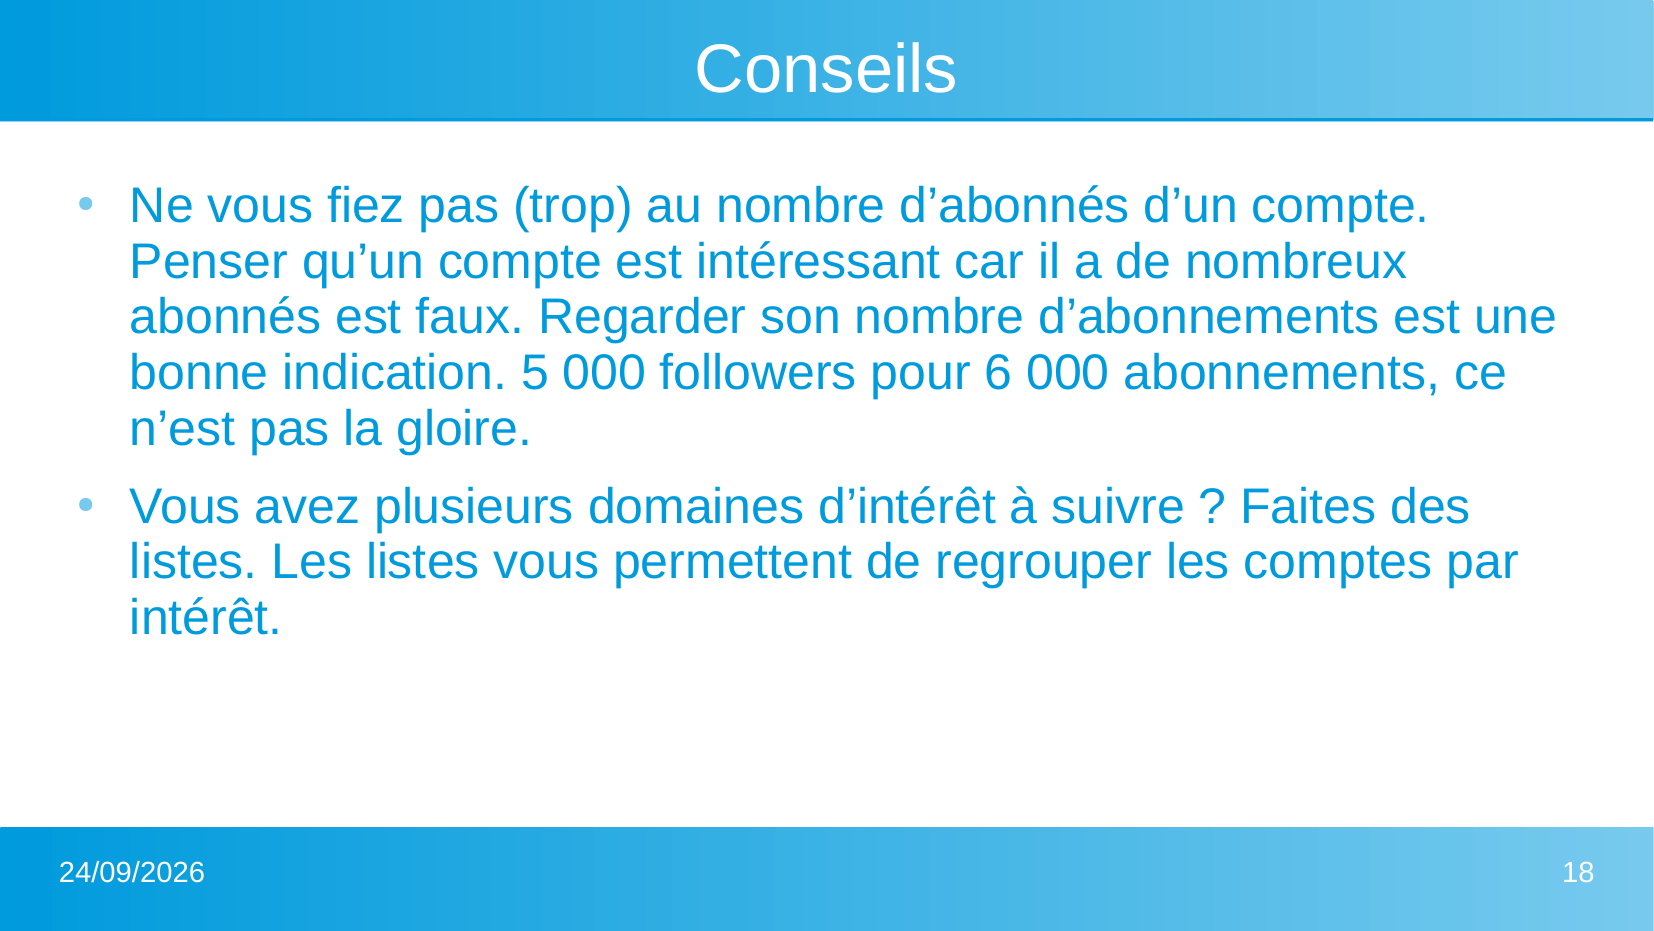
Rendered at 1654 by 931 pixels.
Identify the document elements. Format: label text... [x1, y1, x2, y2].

title Conseils [59, 29, 1595, 108]
list Ne vous fiez pas (trop) au nombre d’abonnés d’un compte. Penser qu’un compte est intéressant car il a de nombreux abonnés est faux. Regarder son nombre d’abonnements est une bonne indication. 5 000 followers pour 6 000 abonnements, ce n’est pas la gloire. Vous avez plusieurs domaines d’intérêt à suivre ? Faites des listes. Les listes vous permettent de regrouper les comptes par intérêt. [59, 177, 1595, 768]
